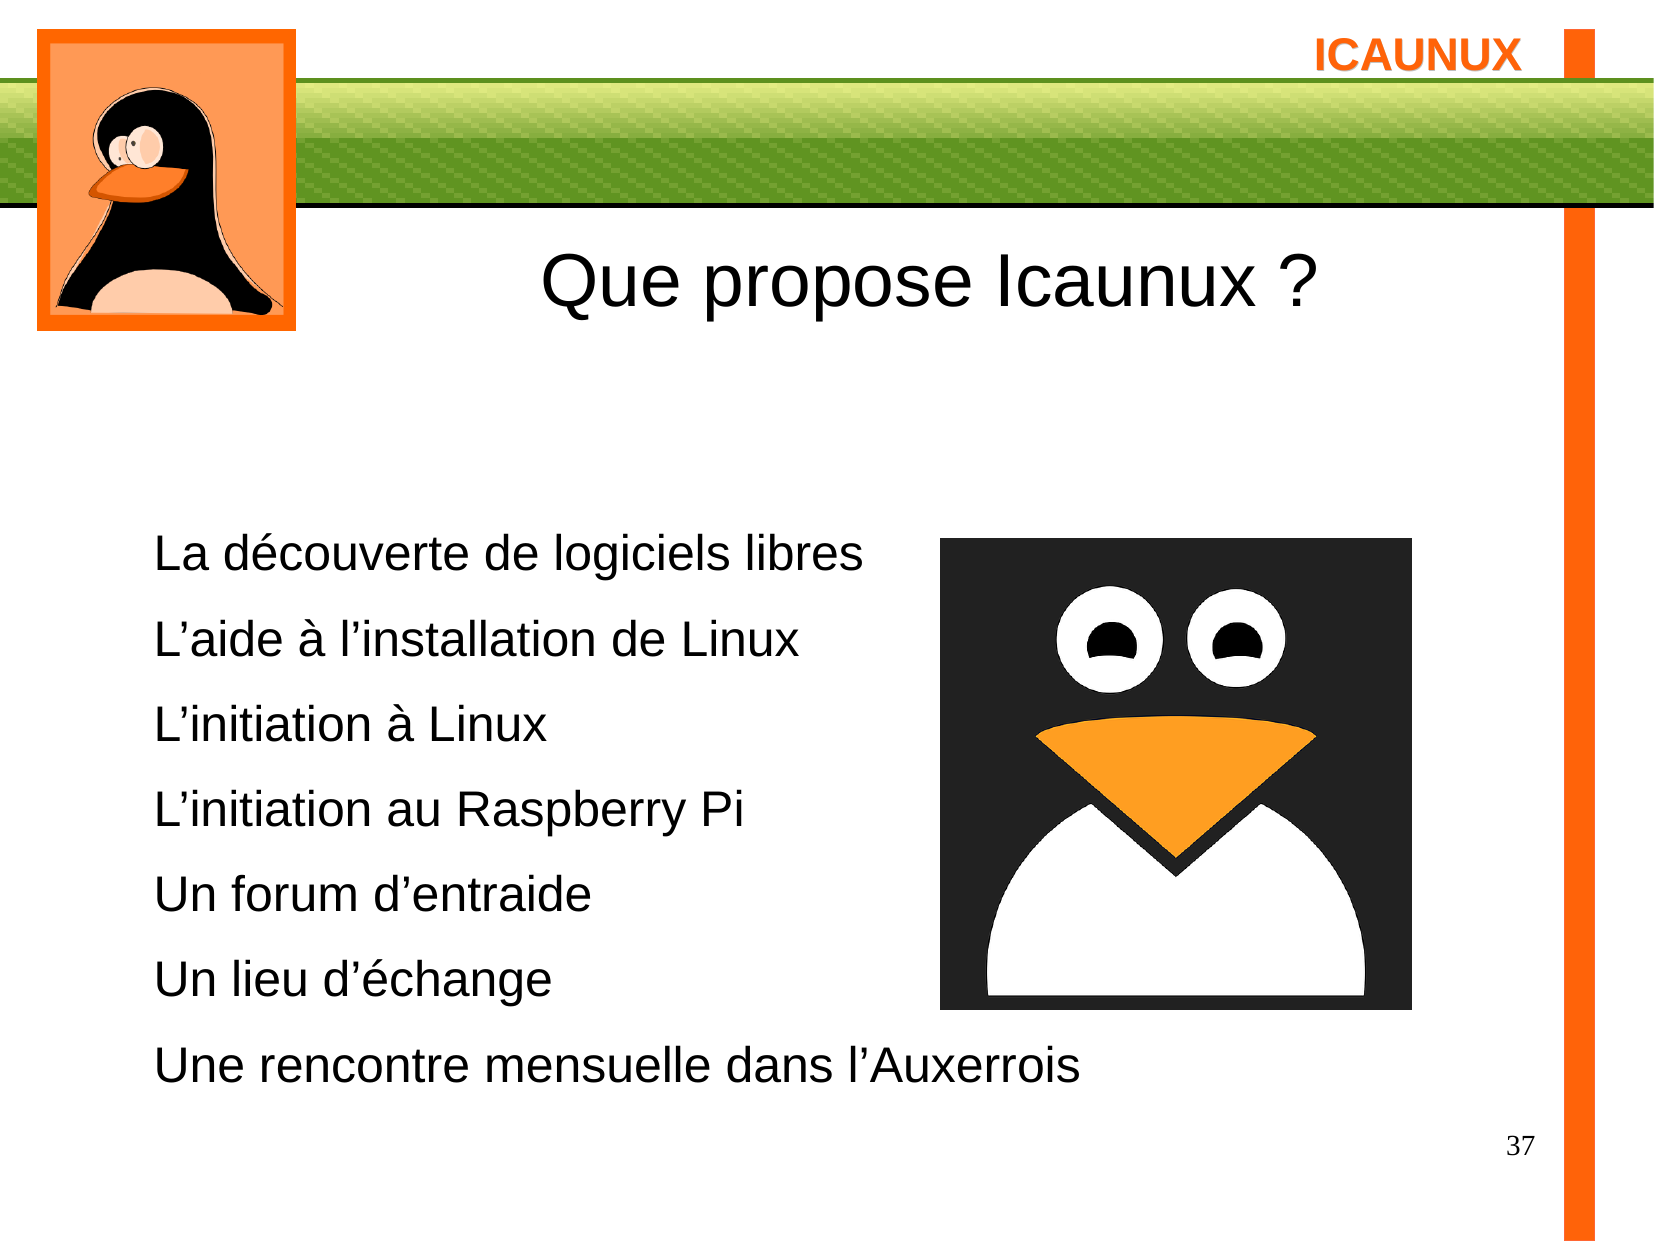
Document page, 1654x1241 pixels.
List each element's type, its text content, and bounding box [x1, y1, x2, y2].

title Que propose Icaunux ? [324, 206, 1536, 355]
picture [940, 538, 1412, 1010]
list La découverte de logiciels libres L’aide à l’installation de Linux L’initiation à Linux L’initiation au Raspberry Pi Un forum d’entraide Un lieu d’échange Une rencontre mensuelle dans l’Auxerrois [153, 525, 1483, 1093]
picture [0, 29, 1654, 331]
